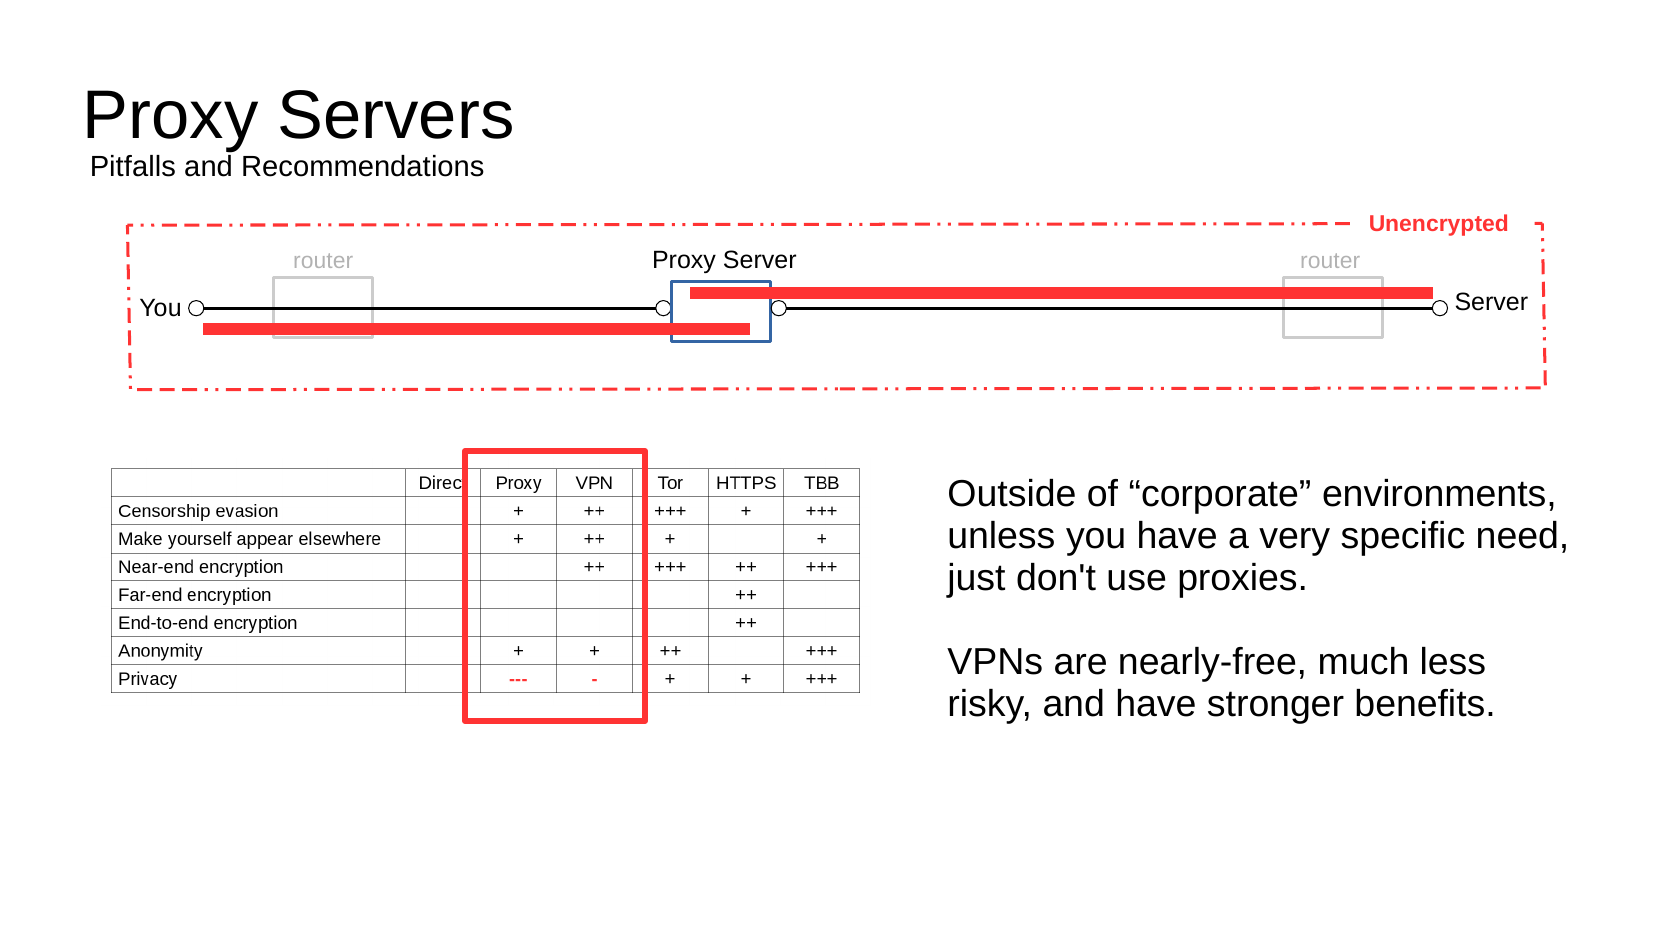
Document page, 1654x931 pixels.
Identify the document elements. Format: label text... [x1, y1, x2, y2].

text_box [772, 302, 785, 315]
text_box [127, 223, 1546, 390]
text_box Pitfalls and Recommendations [75, 142, 916, 223]
picture [646, 458, 871, 706]
text_box You [108, 286, 214, 330]
title Proxy Servers [82, 37, 1571, 193]
text_box router [1277, 240, 1383, 283]
text_box Outside of “corporate” environments, unless you have a very specific need, just don't use proxies. VPNs are nearly-free, much less risky, and have stronger benefits. [932, 465, 1593, 733]
text_box Proxy Server [630, 238, 819, 282]
picture [101, 458, 465, 706]
text_box [657, 302, 670, 315]
text_box [1434, 302, 1438, 314]
text_box router [270, 240, 376, 283]
text_box Unencrypted [1350, 203, 1528, 244]
text_box Server [1438, 280, 1544, 324]
text_box [465, 450, 646, 721]
